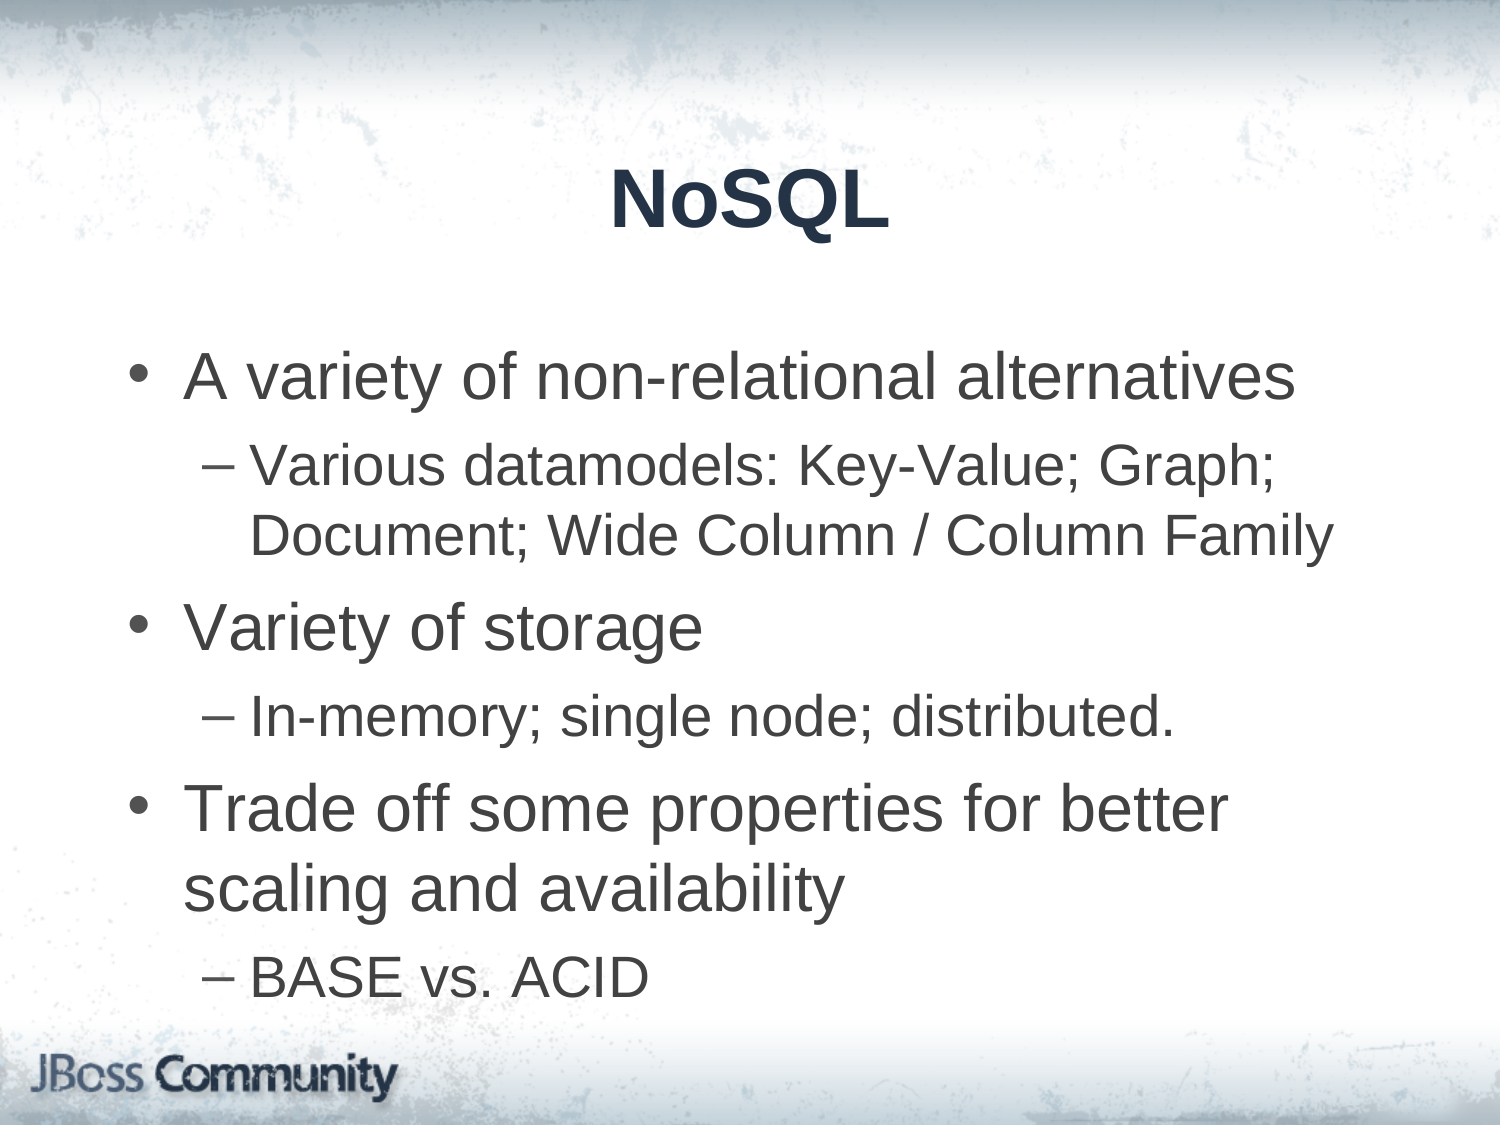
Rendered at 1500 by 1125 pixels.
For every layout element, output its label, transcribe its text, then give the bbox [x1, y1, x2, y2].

title NoSQL [112, 76, 1388, 312]
list A variety of non-relational alternatives Various datamodels: Key-Value; Graph; Document; Wide Column / Column Family Variety of storage In-memory; single node; distributed. Trade off some properties for better scaling and availability BASE vs. ACID [112, 324, 1388, 1083]
picture [0, 0, 1500, 1125]
